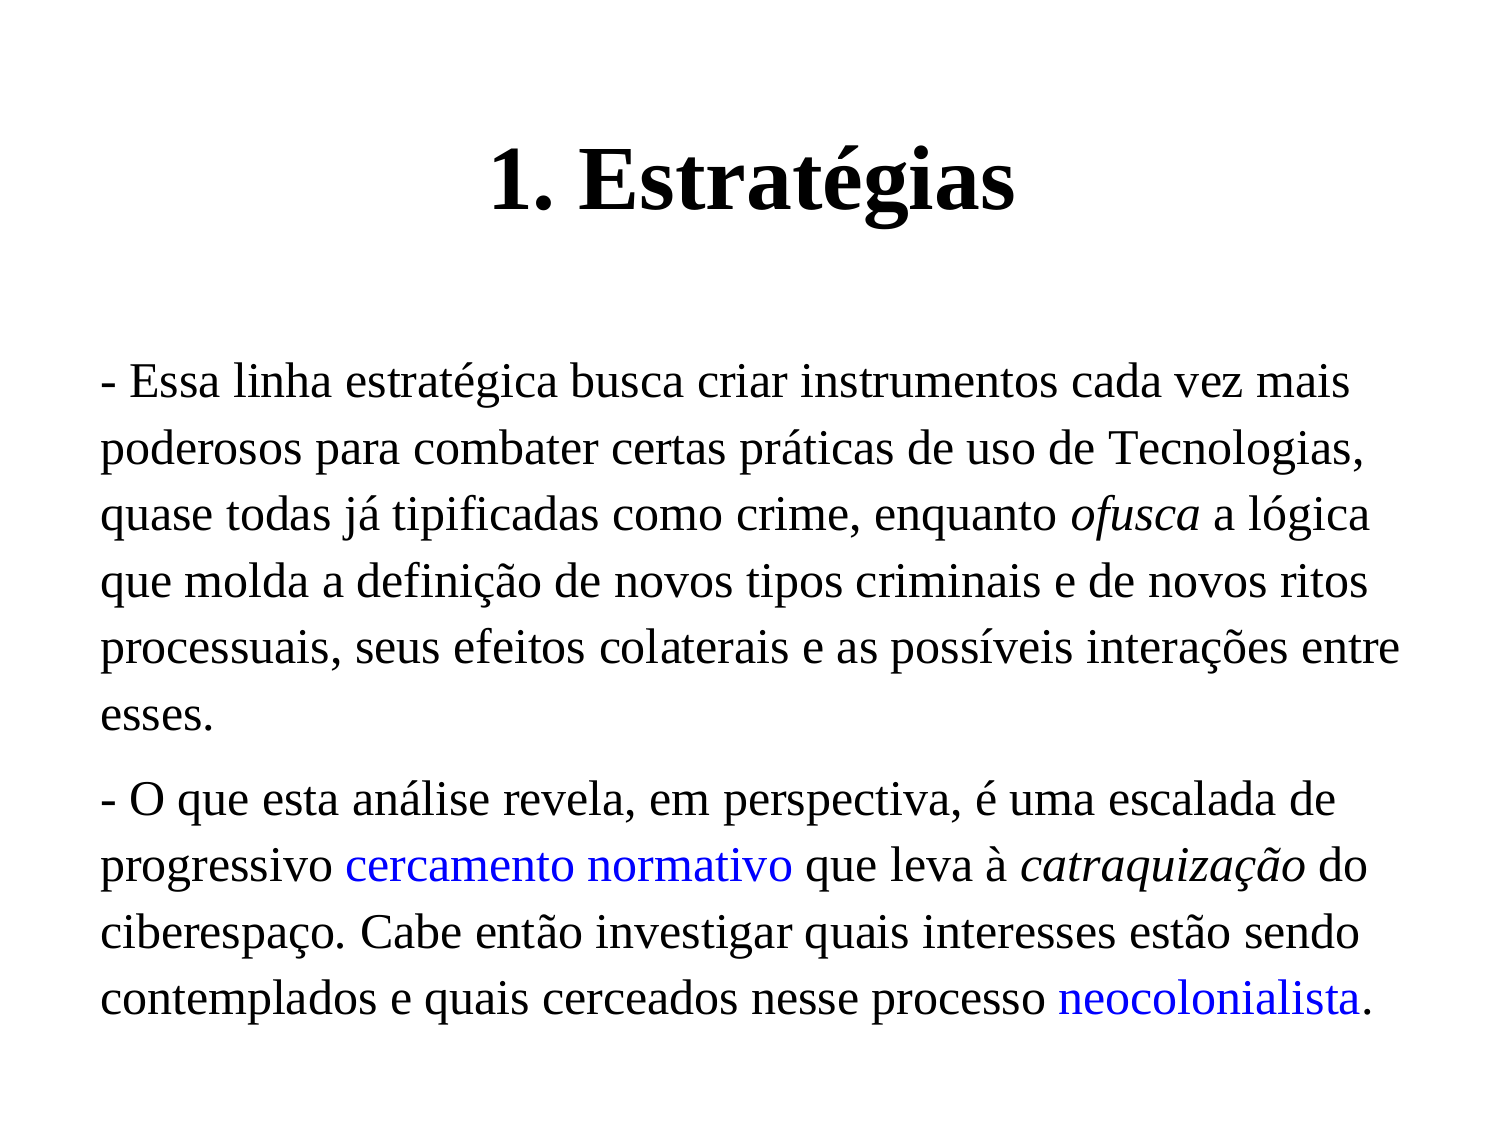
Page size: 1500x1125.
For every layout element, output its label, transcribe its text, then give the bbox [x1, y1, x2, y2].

title 1. Estratégias [87, 52, 1416, 307]
text_box - Essa linha estratégica busca criar instrumentos cada vez mais poderosos para combater certas práticas de uso de Tecnologias, quase todas já tipificadas como crime, enquanto ofusca a lógica que molda a definição de novos tipos criminais e de novos ritos processuais, seus efeitos colaterais e as possíveis interações entre esses. - O que esta análise revela, em perspectiva, é uma escalada de progressivo cercamento normativo que leva à catraquização do ciberespaço. Cabe então investigar quais interesses estão sendo contemplados e quais cerceados nesse processo neocolonialista. [85, 334, 1446, 1034]
